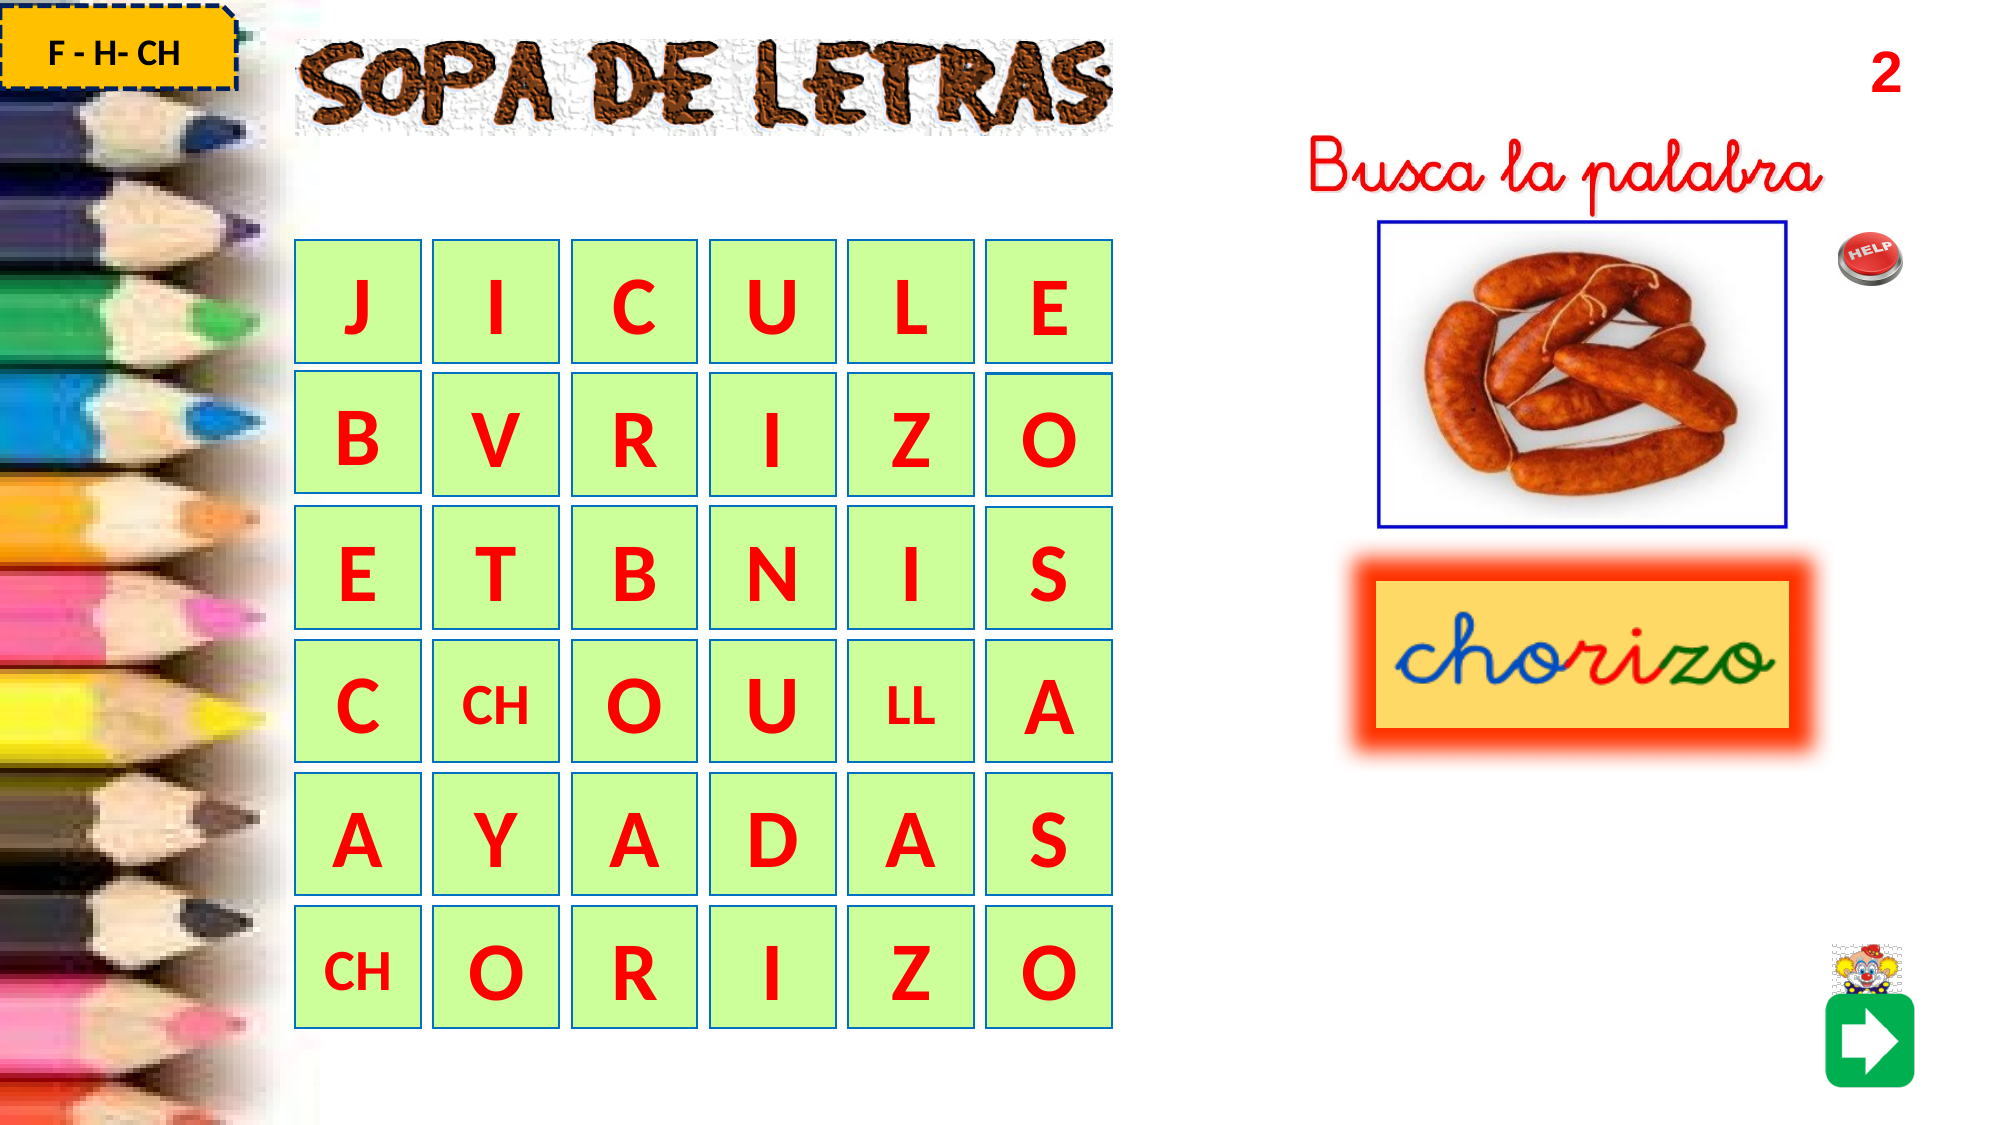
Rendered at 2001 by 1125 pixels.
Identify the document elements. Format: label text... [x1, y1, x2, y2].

text_box R [571, 373, 698, 496]
text_box J [295, 240, 421, 363]
text_box I [709, 373, 836, 496]
text_box I [848, 506, 974, 629]
picture [0, 0, 2001, 1125]
text_box D [709, 772, 836, 895]
text_box CH [433, 639, 560, 762]
text_box A [986, 639, 1113, 762]
text_box C [571, 240, 698, 363]
text_box A [571, 772, 698, 895]
text_box A [848, 772, 974, 895]
text_box O [986, 905, 1113, 1029]
text_box B [571, 506, 698, 629]
text_box Z [848, 373, 974, 496]
text_box T [433, 506, 560, 629]
text_box A [295, 772, 421, 895]
text_box O [433, 905, 560, 1028]
text_box R [571, 905, 698, 1028]
text_box L [848, 240, 974, 363]
text_box S [986, 772, 1113, 895]
text_box I [433, 240, 560, 363]
text_box B [295, 370, 421, 494]
text_box C [295, 639, 421, 762]
text_box LL [848, 639, 974, 762]
text_box N [709, 506, 836, 629]
text_box Z [848, 905, 974, 1028]
text_box U [709, 240, 836, 363]
text_box U [709, 639, 836, 762]
text_box F - H- CH [0, 5, 237, 89]
text_box I [709, 905, 836, 1028]
text_box 2 [1855, 27, 1934, 112]
text_box E [295, 506, 421, 629]
text_box O [571, 639, 698, 762]
text_box S [986, 506, 1113, 629]
text_box V [433, 373, 560, 496]
text_box CH [295, 905, 421, 1028]
text_box E [986, 240, 1113, 363]
text_box O [986, 373, 1113, 496]
text_box Y [433, 772, 560, 895]
